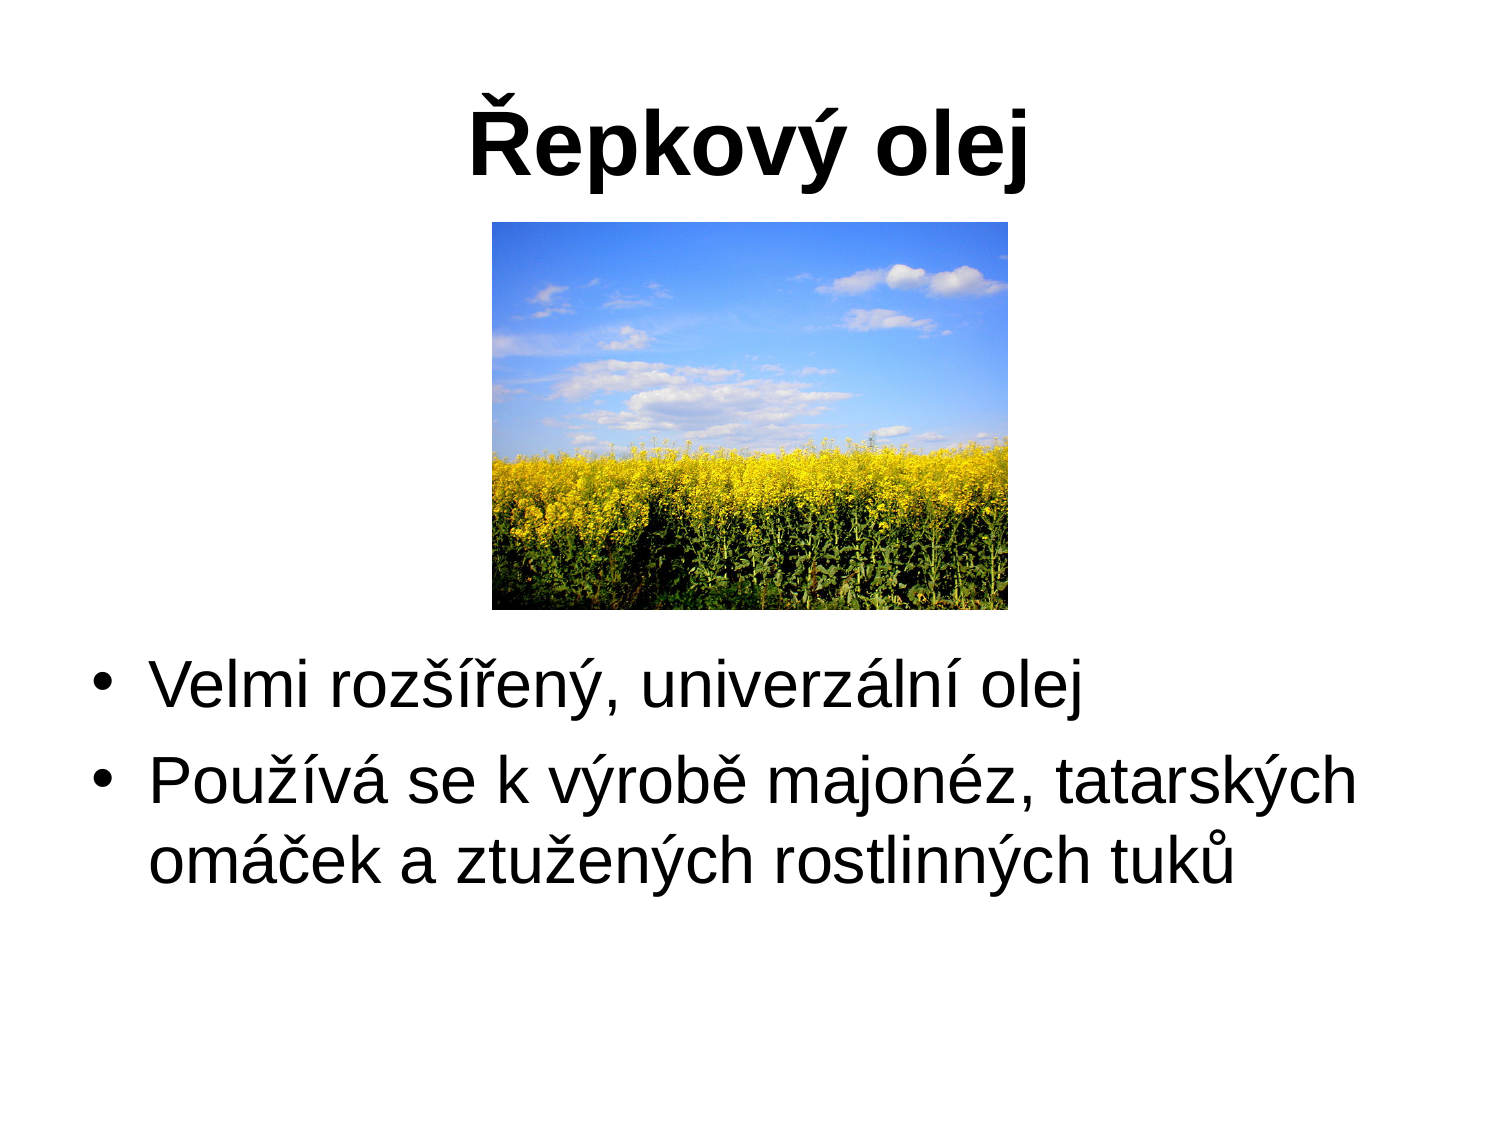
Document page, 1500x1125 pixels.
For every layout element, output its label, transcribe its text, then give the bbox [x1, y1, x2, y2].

title Řepkový olej [75, 45, 1426, 233]
list Velmi rozšířený, univerzální olej Používá se k výrobě majonéz, tatarských omáček a ztužených rostlinných tuků [76, 632, 1427, 1010]
picture [492, 222, 1008, 610]
